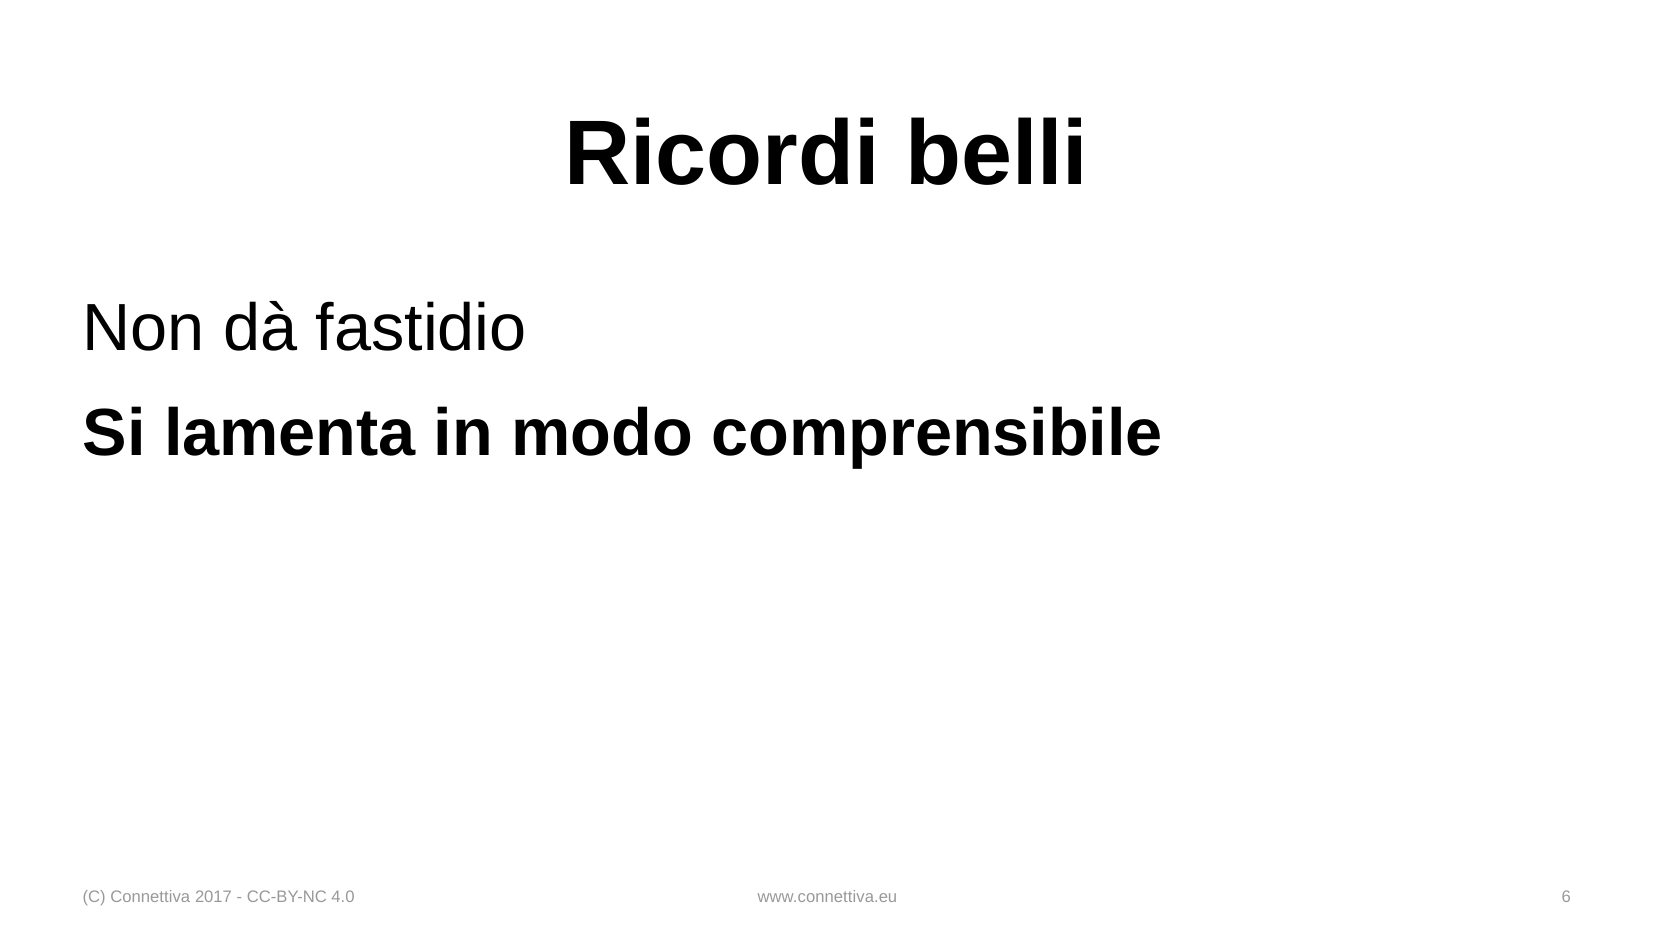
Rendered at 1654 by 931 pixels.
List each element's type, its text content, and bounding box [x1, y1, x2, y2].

list Non dà fastidio Si lamenta in modo comprensibile [82, 290, 1571, 931]
title Ricordi belli [82, 49, 1571, 257]
